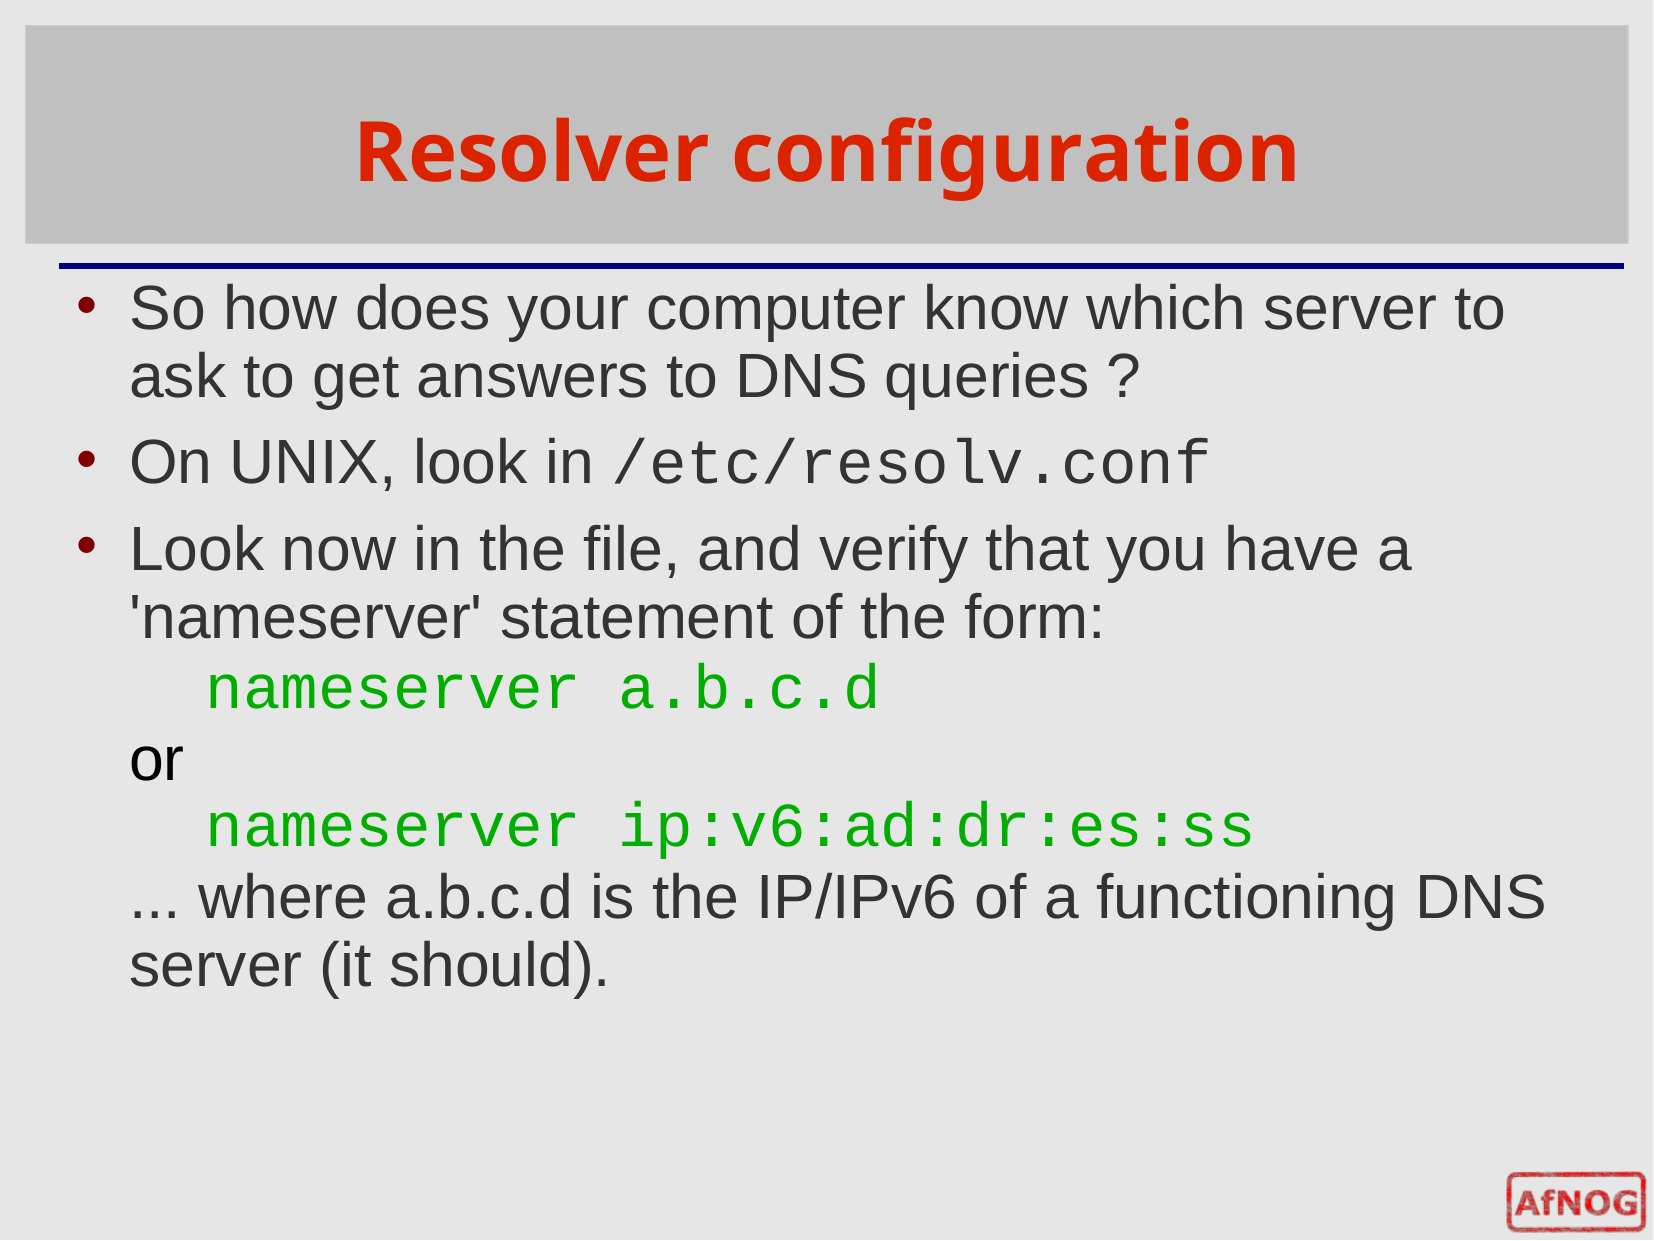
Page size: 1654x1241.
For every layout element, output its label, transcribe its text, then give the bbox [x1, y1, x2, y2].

list So how does your computer know which server to ask to get answers to DNS queries ? On UNIX, look in /etc/resolv.conf Look now in the file, and verify that you have a 'nameserver' statement of the form: nameserver a.b.c.d or nameserver ip:v6:ad:dr:es:ss ... where a.b.c.d is the IP/IPv6 of a functioning DNS server (it should). [59, 274, 1595, 1211]
title Resolver configuration [121, 46, 1534, 254]
picture [1505, 1170, 1648, 1235]
